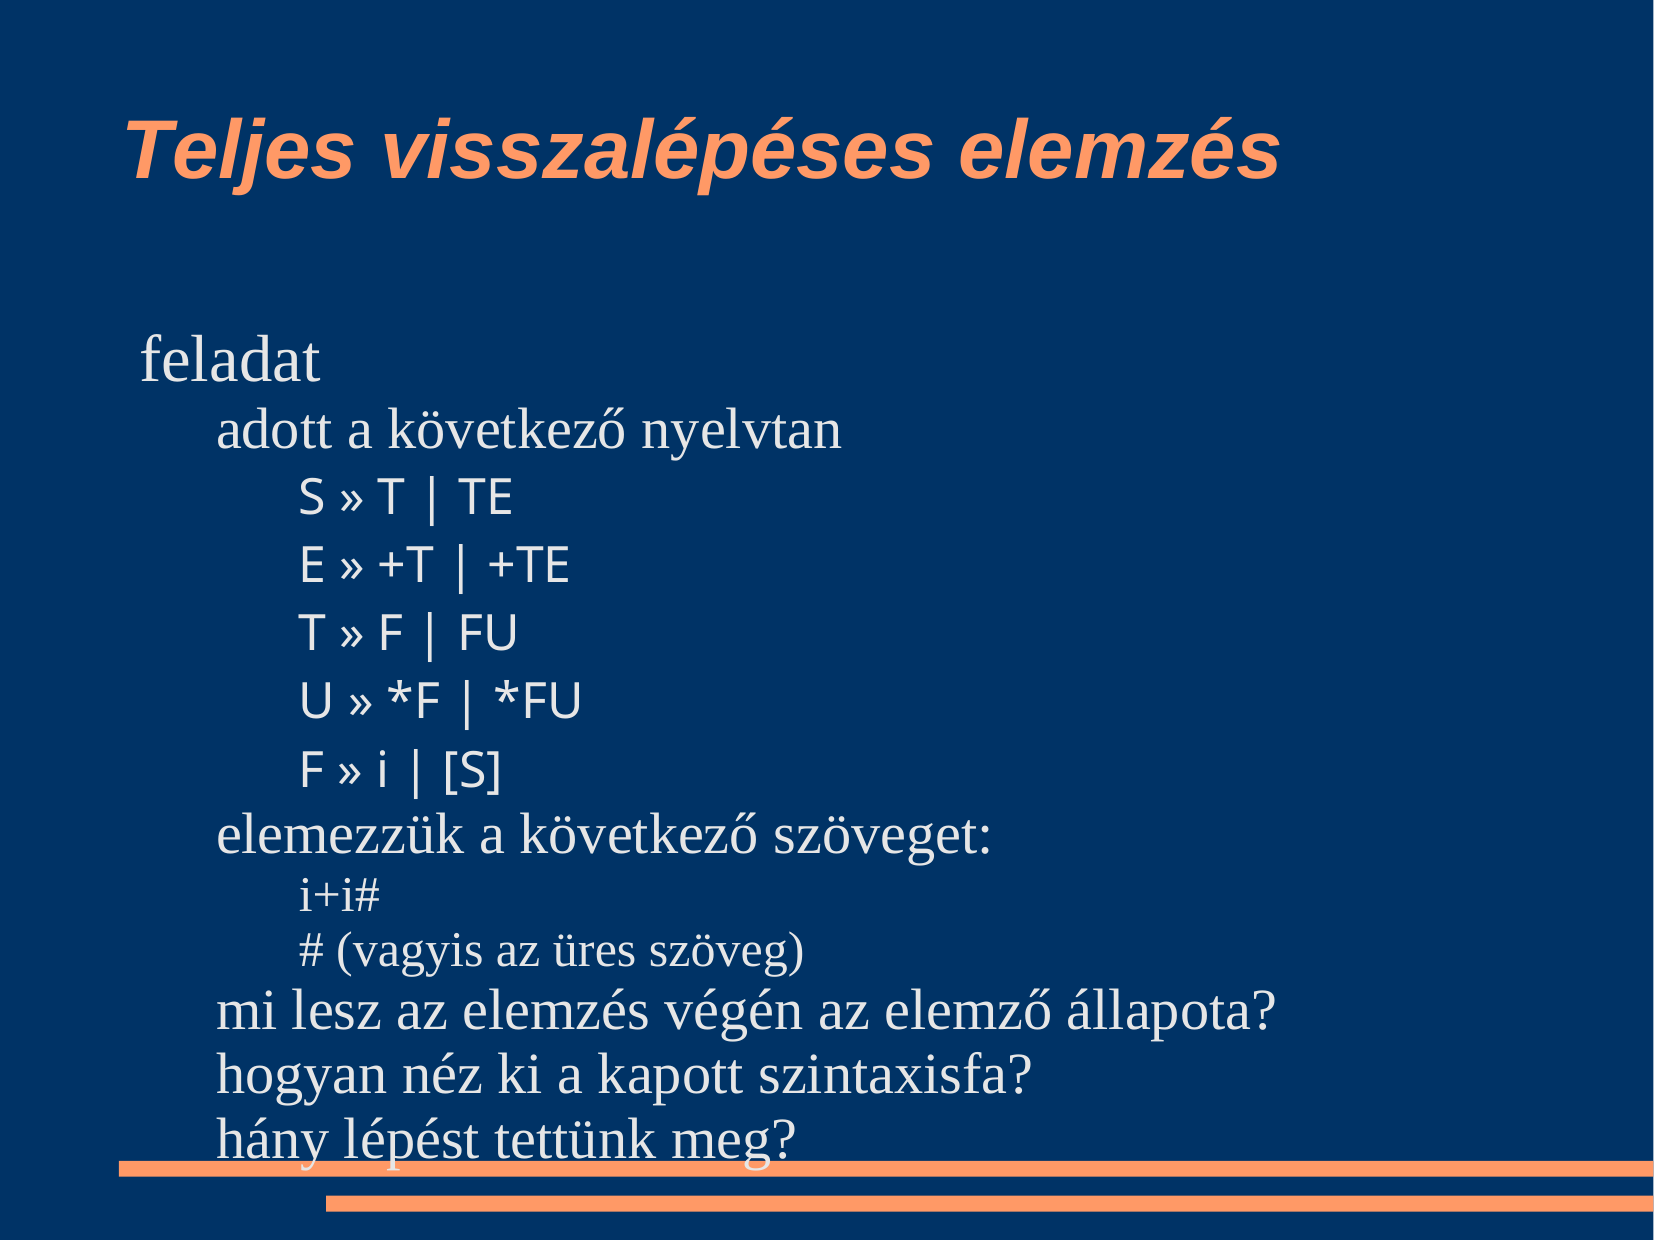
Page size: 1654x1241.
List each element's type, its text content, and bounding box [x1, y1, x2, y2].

title Teljes visszalépéses elemzés [121, 46, 1534, 254]
list feladat adott a következő nyelvtan S » T | TE E » +T | +TE T » F | FU U » *F | *FU F » i | [S] elemezzük a következő szöveget: i+i# # (vagyis az üres szöveg) mi lesz az elemzés végén az elemző állapota? hogyan néz ki a kapott szintaxisfa? hány lépést tettünk meg? [121, 322, 1561, 1132]
